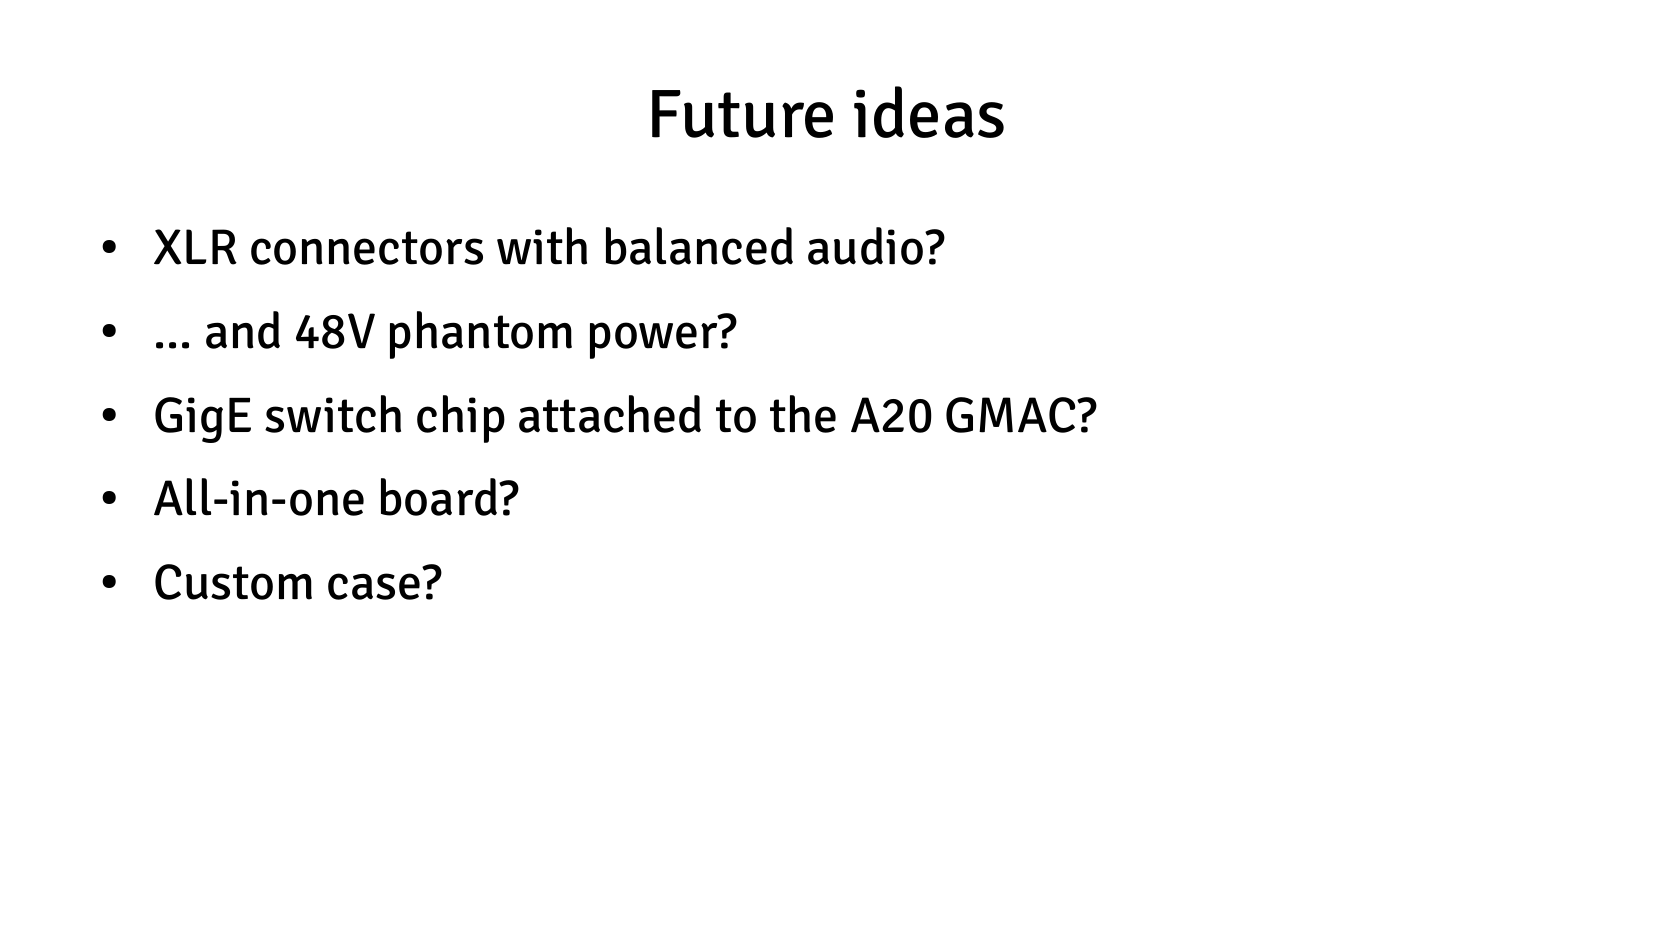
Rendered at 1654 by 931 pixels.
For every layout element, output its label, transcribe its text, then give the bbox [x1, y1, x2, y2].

title Future ideas [82, 37, 1571, 193]
list XLR connectors with balanced audio? ... and 48V phantom power? GigE switch chip attached to the A20 GMAC? All-in-one board? Custom case? [82, 217, 1571, 758]
